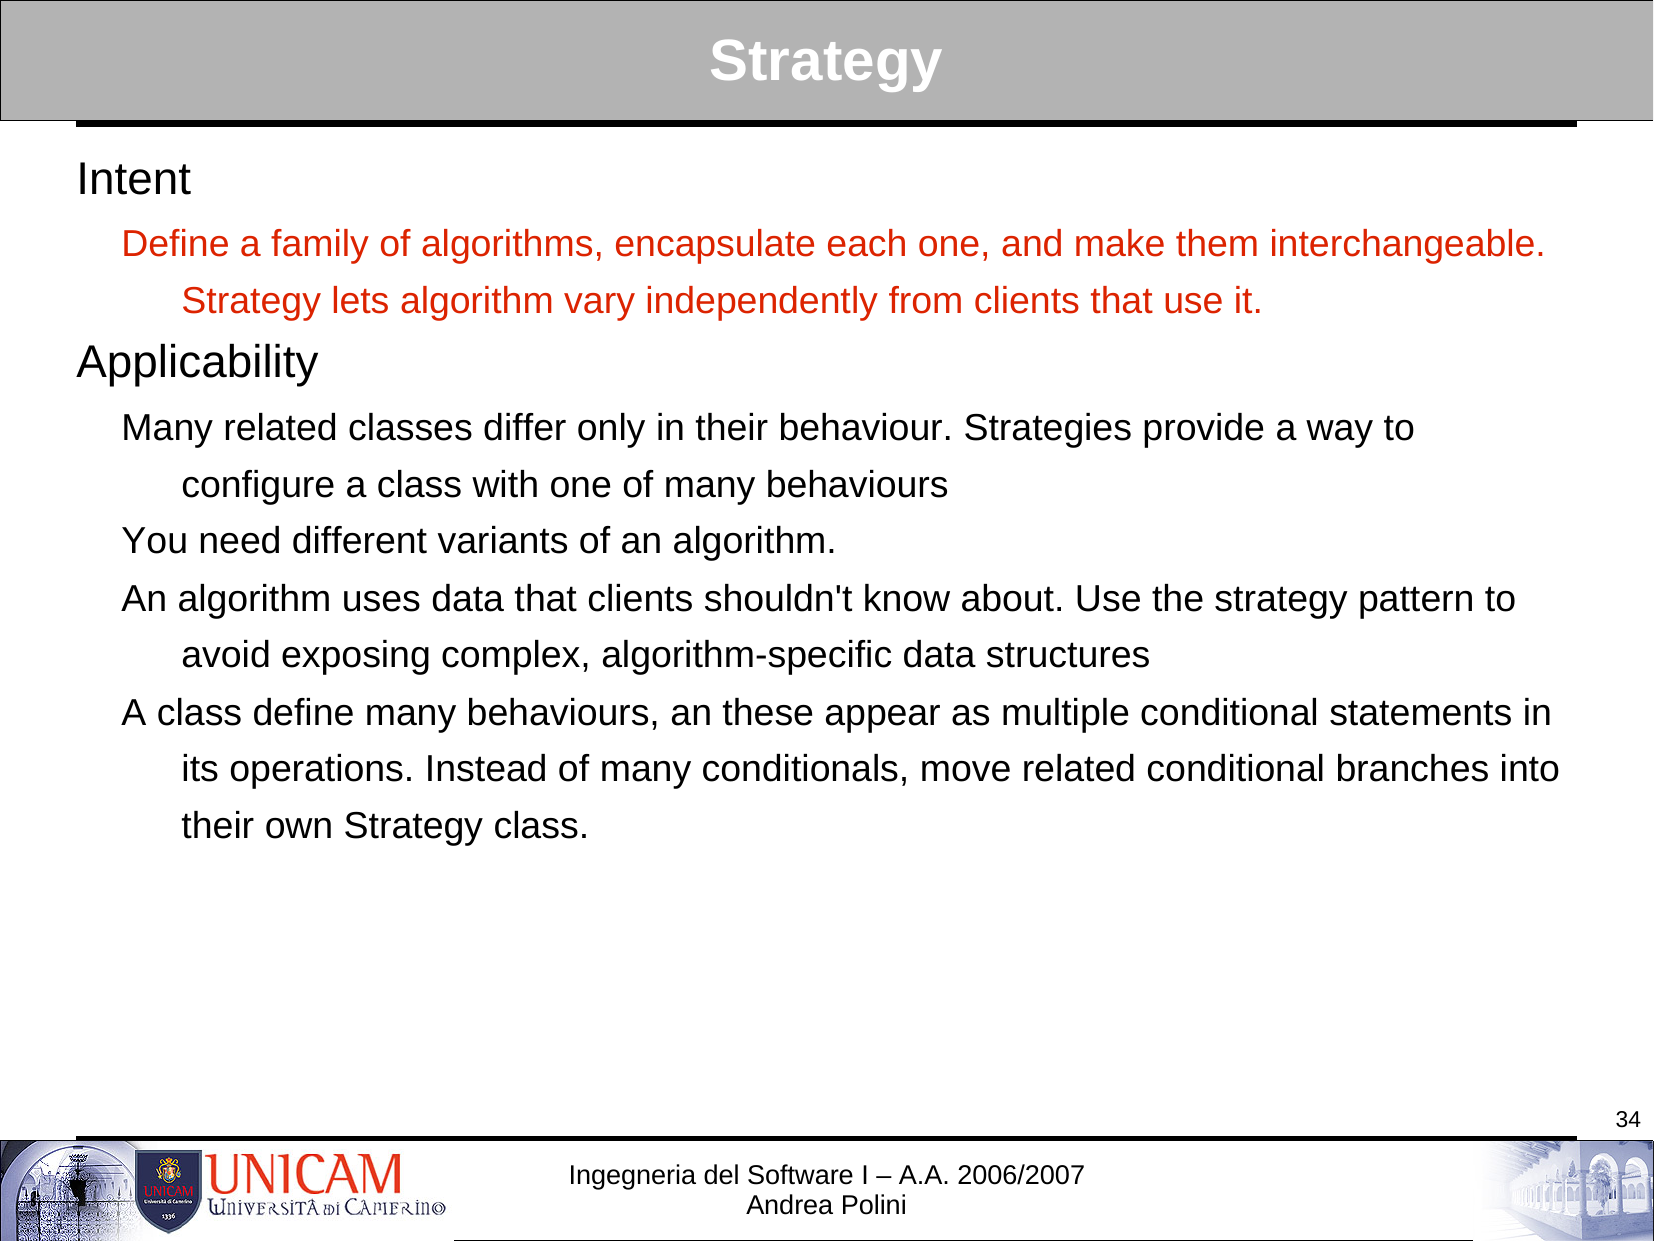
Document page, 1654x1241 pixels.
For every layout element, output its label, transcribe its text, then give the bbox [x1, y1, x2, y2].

title Strategy [0, 0, 1653, 121]
picture [0, 1141, 454, 1241]
picture [1473, 1141, 1654, 1241]
list Intent Define a family of algorithms, encapsulate each one, and make them interchangeable. Strategy lets algorithm vary independently from clients that use it. Applicability Many related classes differ only in their behaviour. Strategies provide a way to configure a class with one of many behaviours You need different variants of an algorithm. An algorithm uses data that clients shouldn't know about. Use the strategy pattern to avoid exposing complex, algorithm-specific data structures A class define many behaviours, an these appear as multiple conditional statements in its operations. Instead of many conditionals, move related conditional branches into their own Strategy class. [76, 152, 1577, 1033]
